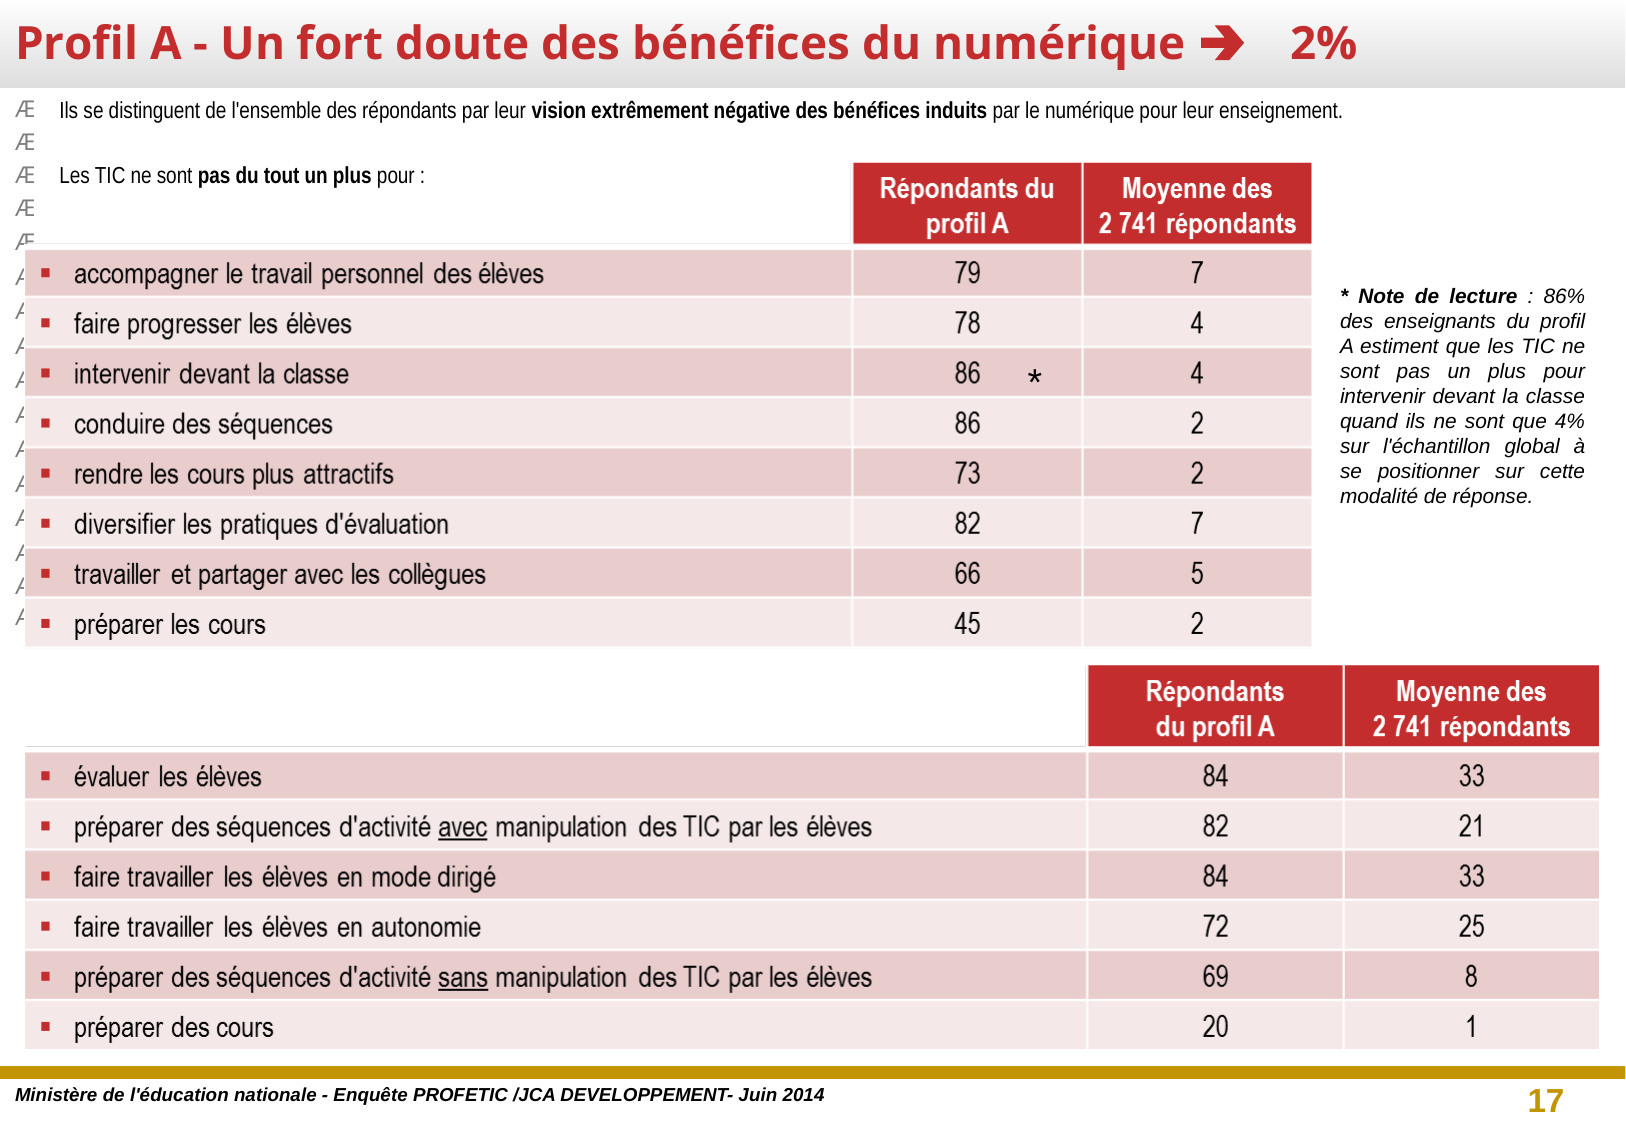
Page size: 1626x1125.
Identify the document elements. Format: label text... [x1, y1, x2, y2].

text_box * [1012, 350, 1058, 411]
picture [24, 161, 1313, 657]
text_box 17 [1512, 1071, 1625, 1125]
text_box * Note de lecture : 86% des enseignants du profil A estiment que les TIC ne sont pas un plus pour intervenir devant la classe quand ils ne sont que 4% sur l'échantillon global à se positionner sur cette modalité de réponse. [1325, 275, 1601, 518]
text_box Ministère de l'éducation nationale - Enquête PROFETIC /JCA DEVELOPPEMENT- Juin 2014 [0, 1074, 1501, 1125]
list Ils se distinguent de l'ensemble des répondants par leur vision extrêmement négative des bénéfices induits par le numérique pour leur enseignement. Les TIC ne sont pas du tout un plus pour : Aussi, n'est-il pas surprenant de constater que ce sont des non utilisateurs du numérique. Une large proportion dit ne jamais les utiliser pour : [0, 87, 1600, 641]
picture [24, 664, 1600, 1061]
title Profil A - Un fort doute des bénéfices du numérique  2% [0, 0, 1625, 88]
